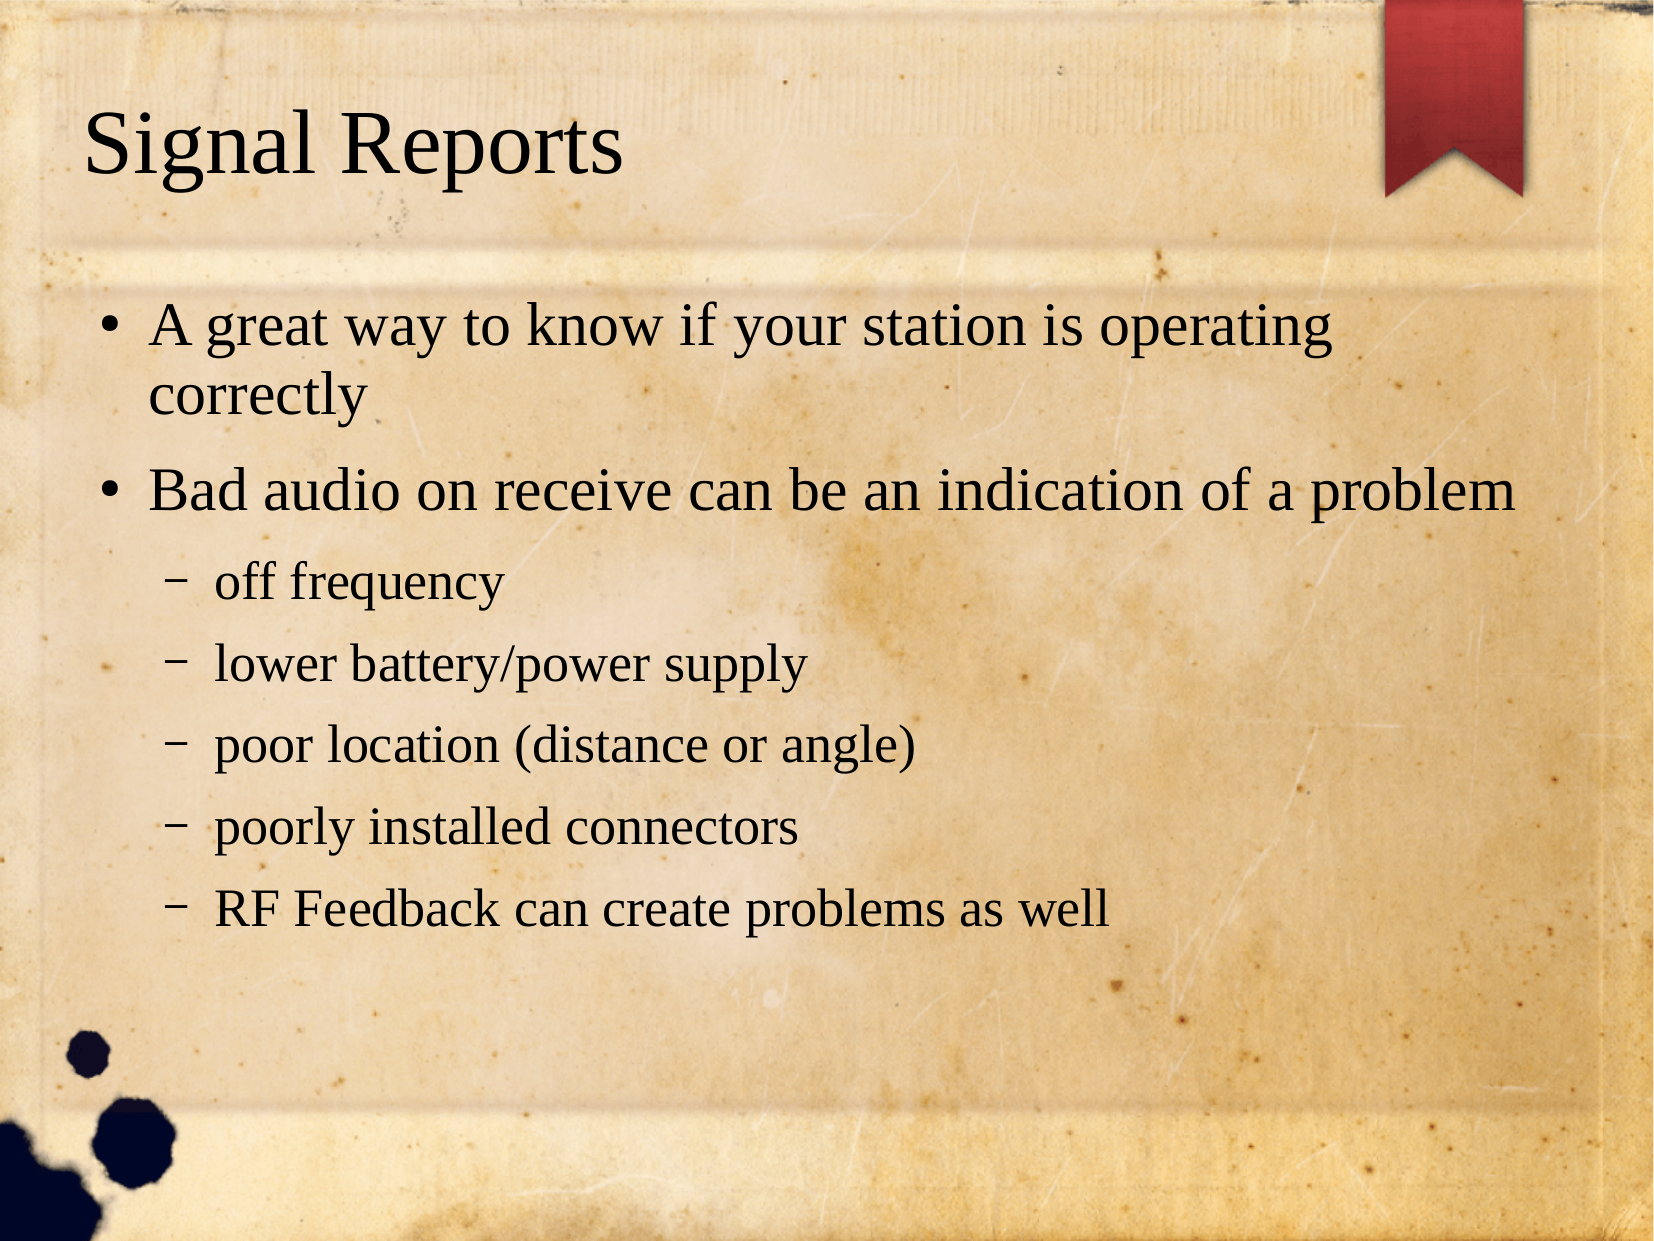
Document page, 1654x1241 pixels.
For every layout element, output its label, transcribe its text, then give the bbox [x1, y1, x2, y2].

title Signal Reports [82, 49, 1347, 237]
picture [0, 0, 1654, 1241]
list A great way to know if your station is operating correctly Bad audio on receive can be an indication of a problem off frequency lower battery/power supply poor location (distance or angle) poorly installed connectors RF Feedback can create problems as well [82, 290, 1538, 1010]
